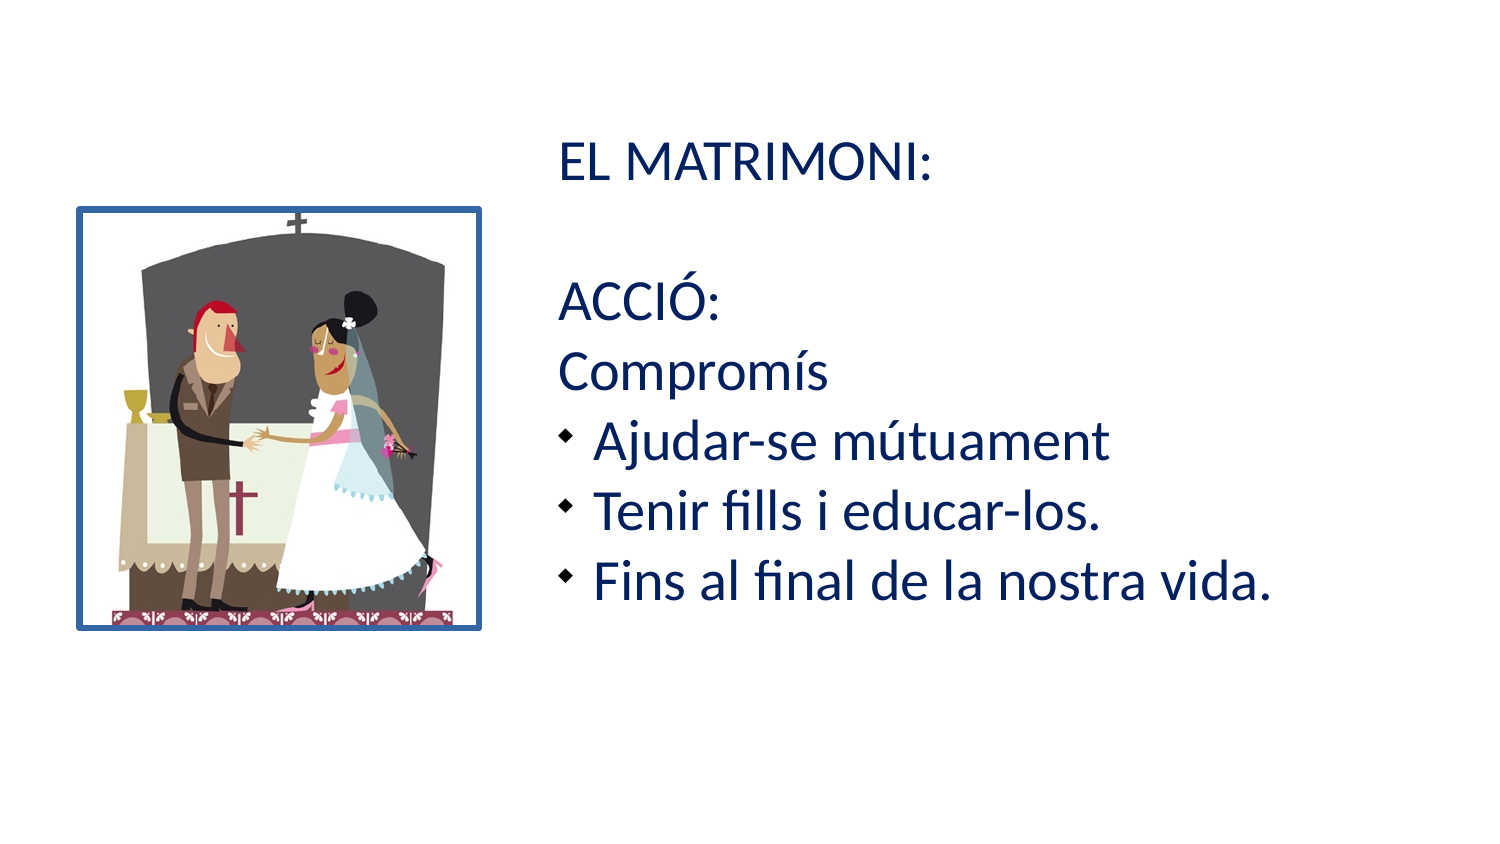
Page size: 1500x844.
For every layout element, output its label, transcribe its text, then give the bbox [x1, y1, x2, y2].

text_box EL MATRIMONI: ACCIÓ: Compromís Ajudar-se mútuament Tenir fills i educar-los. Fins al final de la nostra vida. [543, 114, 1431, 620]
picture [82, 212, 476, 625]
